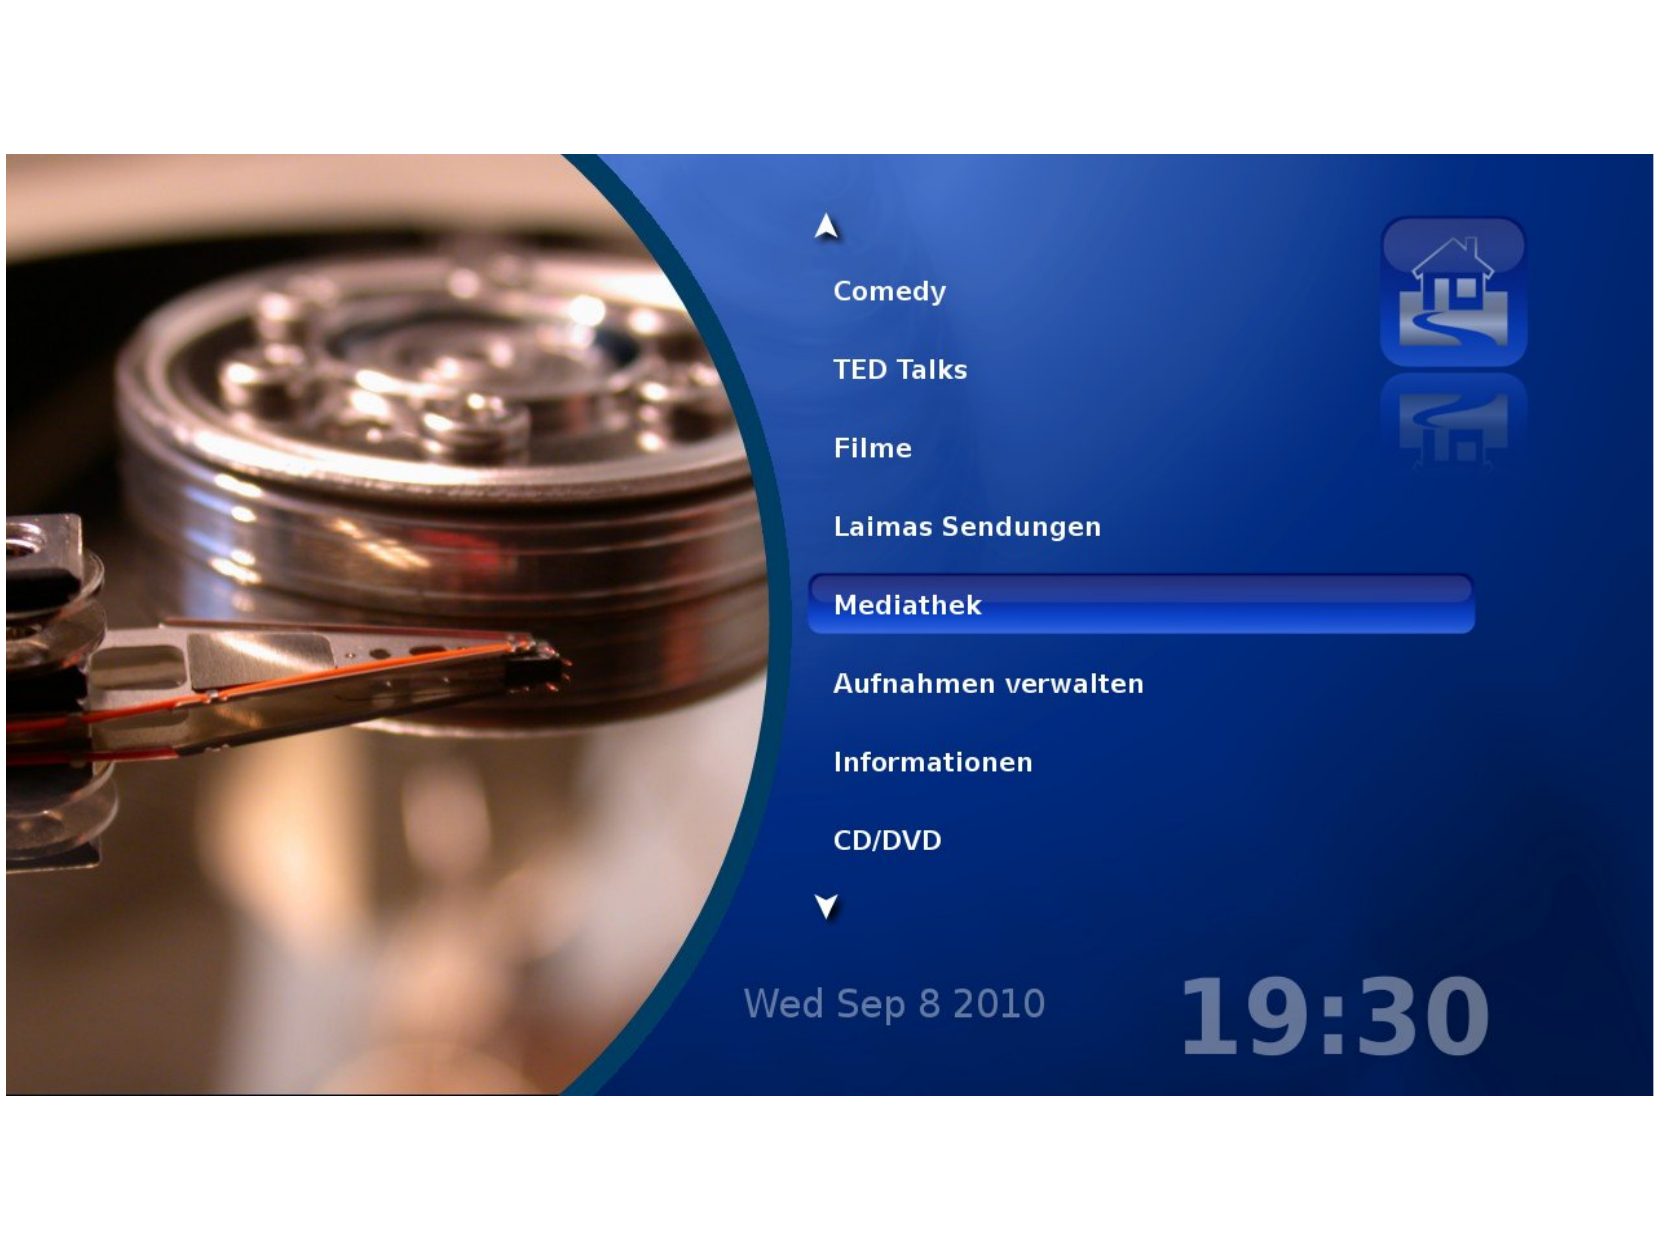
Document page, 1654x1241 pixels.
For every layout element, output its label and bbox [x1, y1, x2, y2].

picture [6, 154, 1654, 1096]
